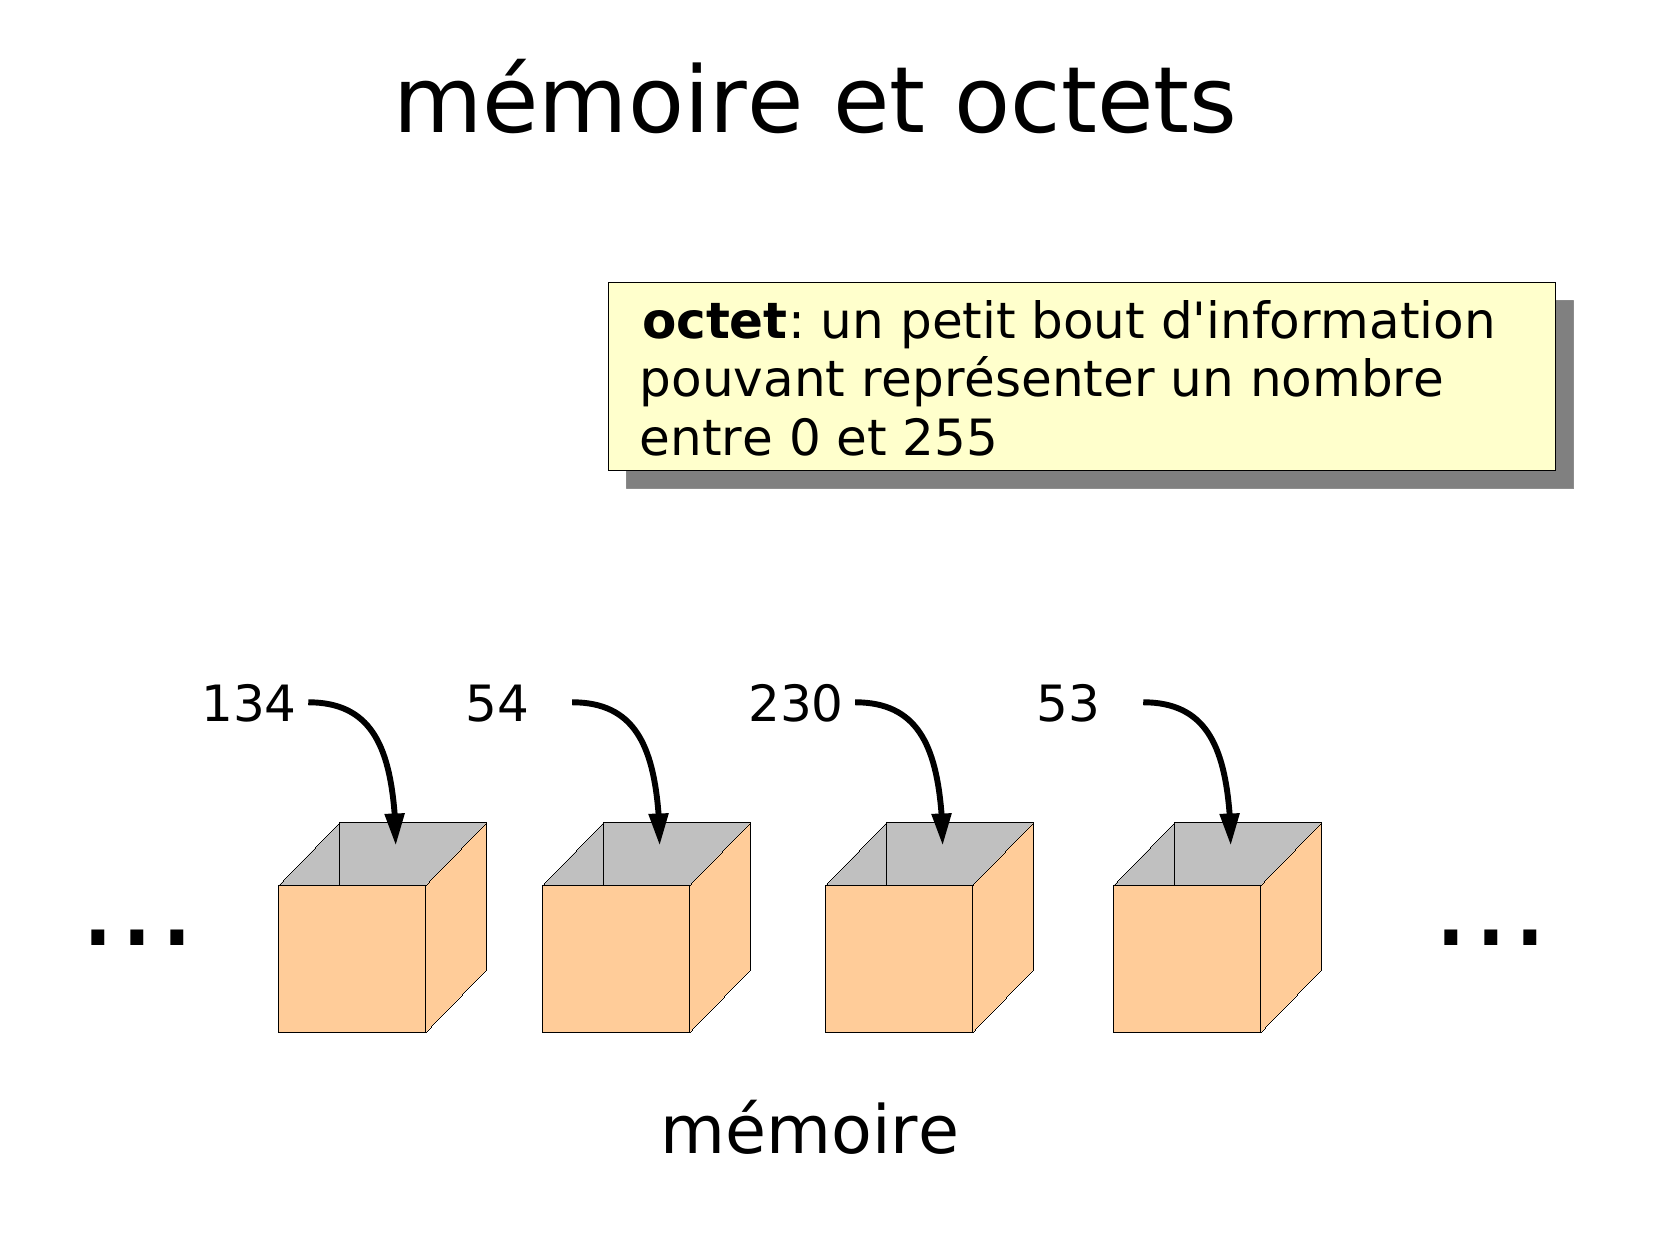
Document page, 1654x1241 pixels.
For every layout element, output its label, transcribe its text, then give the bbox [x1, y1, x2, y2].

text_box [608, 282, 1556, 471]
text_box [1113, 822, 1322, 1033]
text_box mémoire [660, 1091, 960, 1170]
title mémoire et octets [125, 36, 1507, 162]
text_box [542, 822, 751, 1033]
text_box [825, 822, 1034, 1033]
text_box ... [1431, 829, 1552, 976]
text_box 230 [748, 675, 844, 734]
text_box ... [78, 829, 198, 976]
text_box 54 [465, 675, 539, 734]
text_box octet: un petit bout d'information pouvant représenter un nombre entre 0 et 255 [639, 291, 1534, 525]
text_box [278, 822, 487, 1033]
text_box 134 [201, 675, 297, 734]
text_box 53 [1036, 675, 1110, 734]
